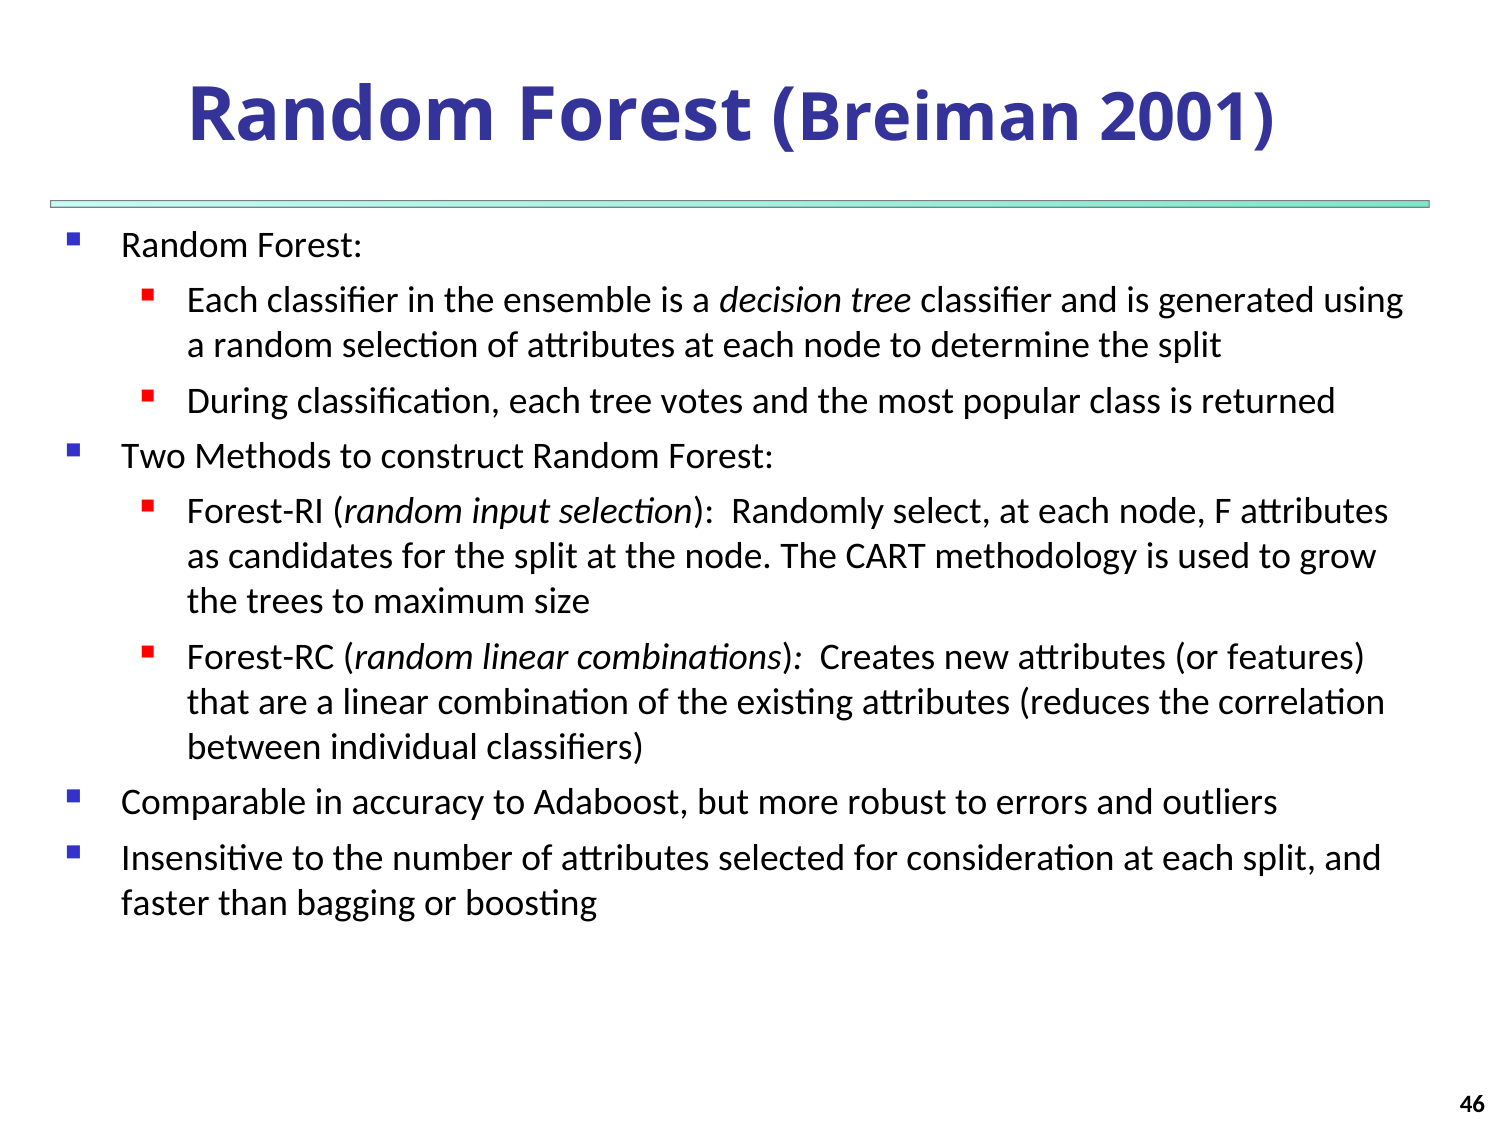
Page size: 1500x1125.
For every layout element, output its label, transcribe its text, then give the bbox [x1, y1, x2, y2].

title Random Forest (Breiman 2001) [50, 57, 1429, 163]
list Random Forest: Each classifier in the ensemble is a decision tree classifier and is generated using a random selection of attributes at each node to determine the split During classification, each tree votes and the most popular class is returned Two Methods to construct Random Forest: Forest-RI (random input selection): Randomly select, at each node, F attributes as candidates for the split at the node. The CART methodology is used to grow the trees to maximum size Forest-RC (random linear combinations): Creates new attributes (or features) that are a linear combination of the existing attributes (reduces the correlation between individual classifiers) Comparable in accuracy to Adaboost, but more robust to errors and outliers Insensitive to the number of attributes selected for consideration at each split, and faster than bagging or boosting [49, 212, 1438, 1101]
text_box <number> [1187, 1062, 1500, 1125]
